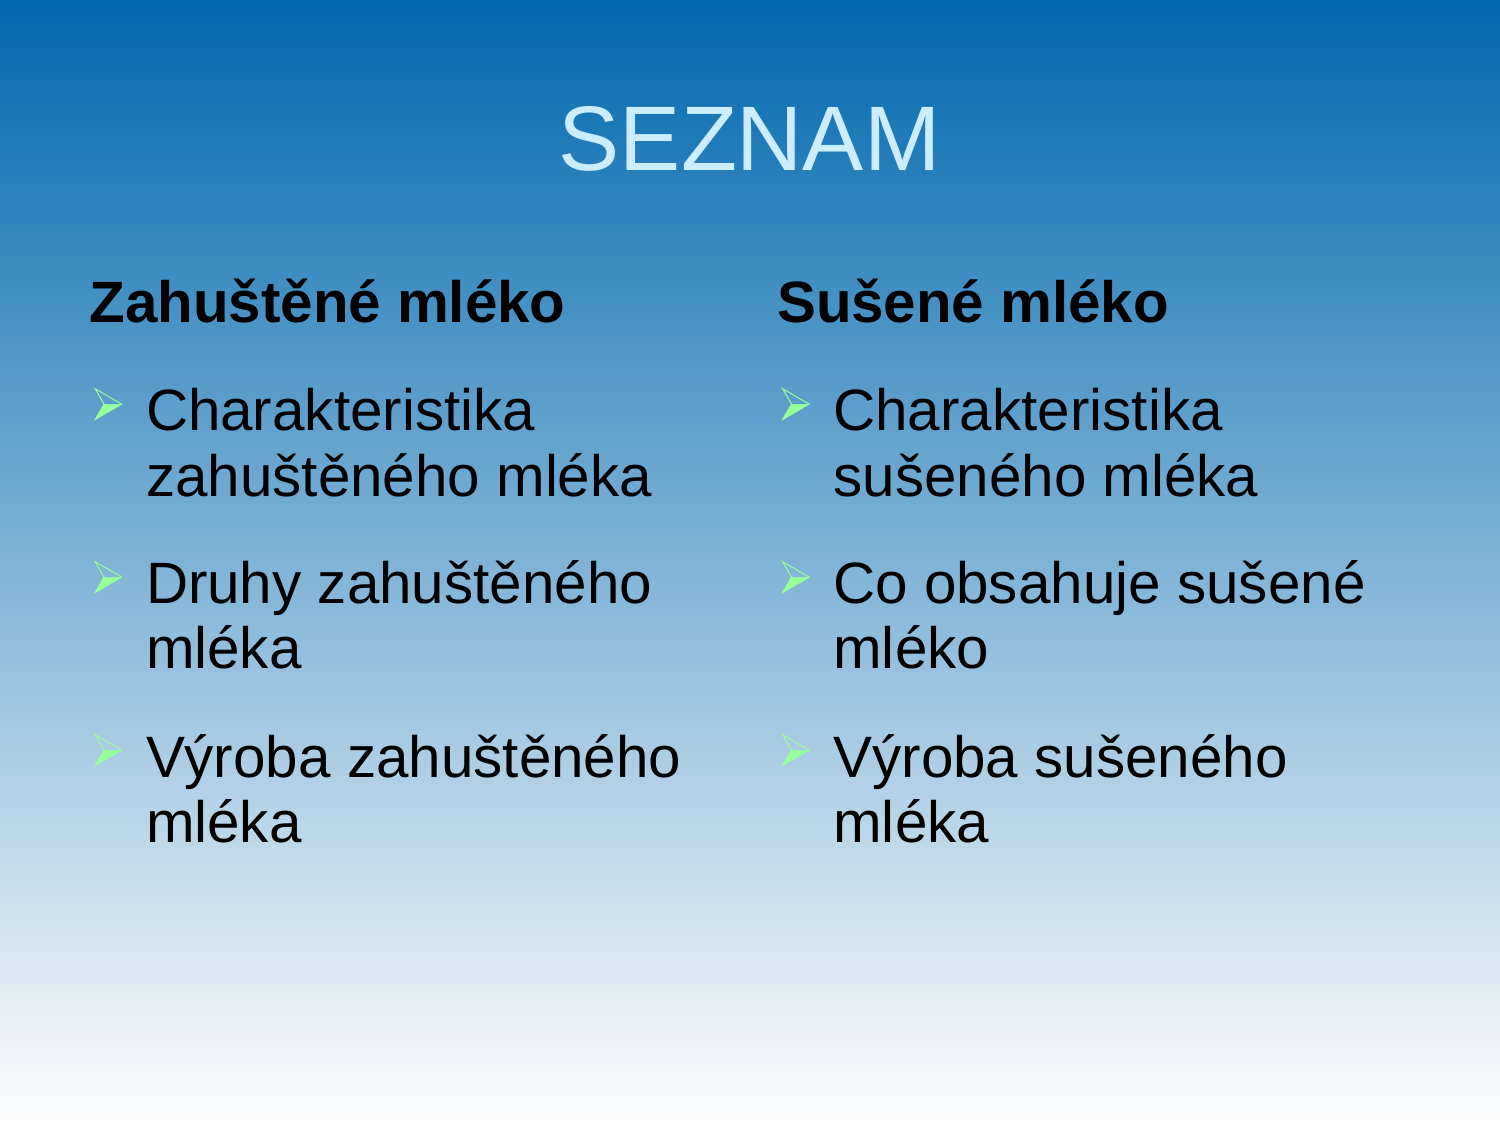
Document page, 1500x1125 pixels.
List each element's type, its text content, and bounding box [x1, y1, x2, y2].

list Sušené mléko Charakteristika sušeného mléka Co obsahuje sušené mléko Výroba sušeného mléka [762, 262, 1426, 1006]
title SEZNAM [75, 45, 1426, 233]
list Zahuštěné mléko Charakteristika zahuštěného mléka Druhy zahuštěného mléka Výroba zahuštěného mléka [75, 262, 738, 1006]
